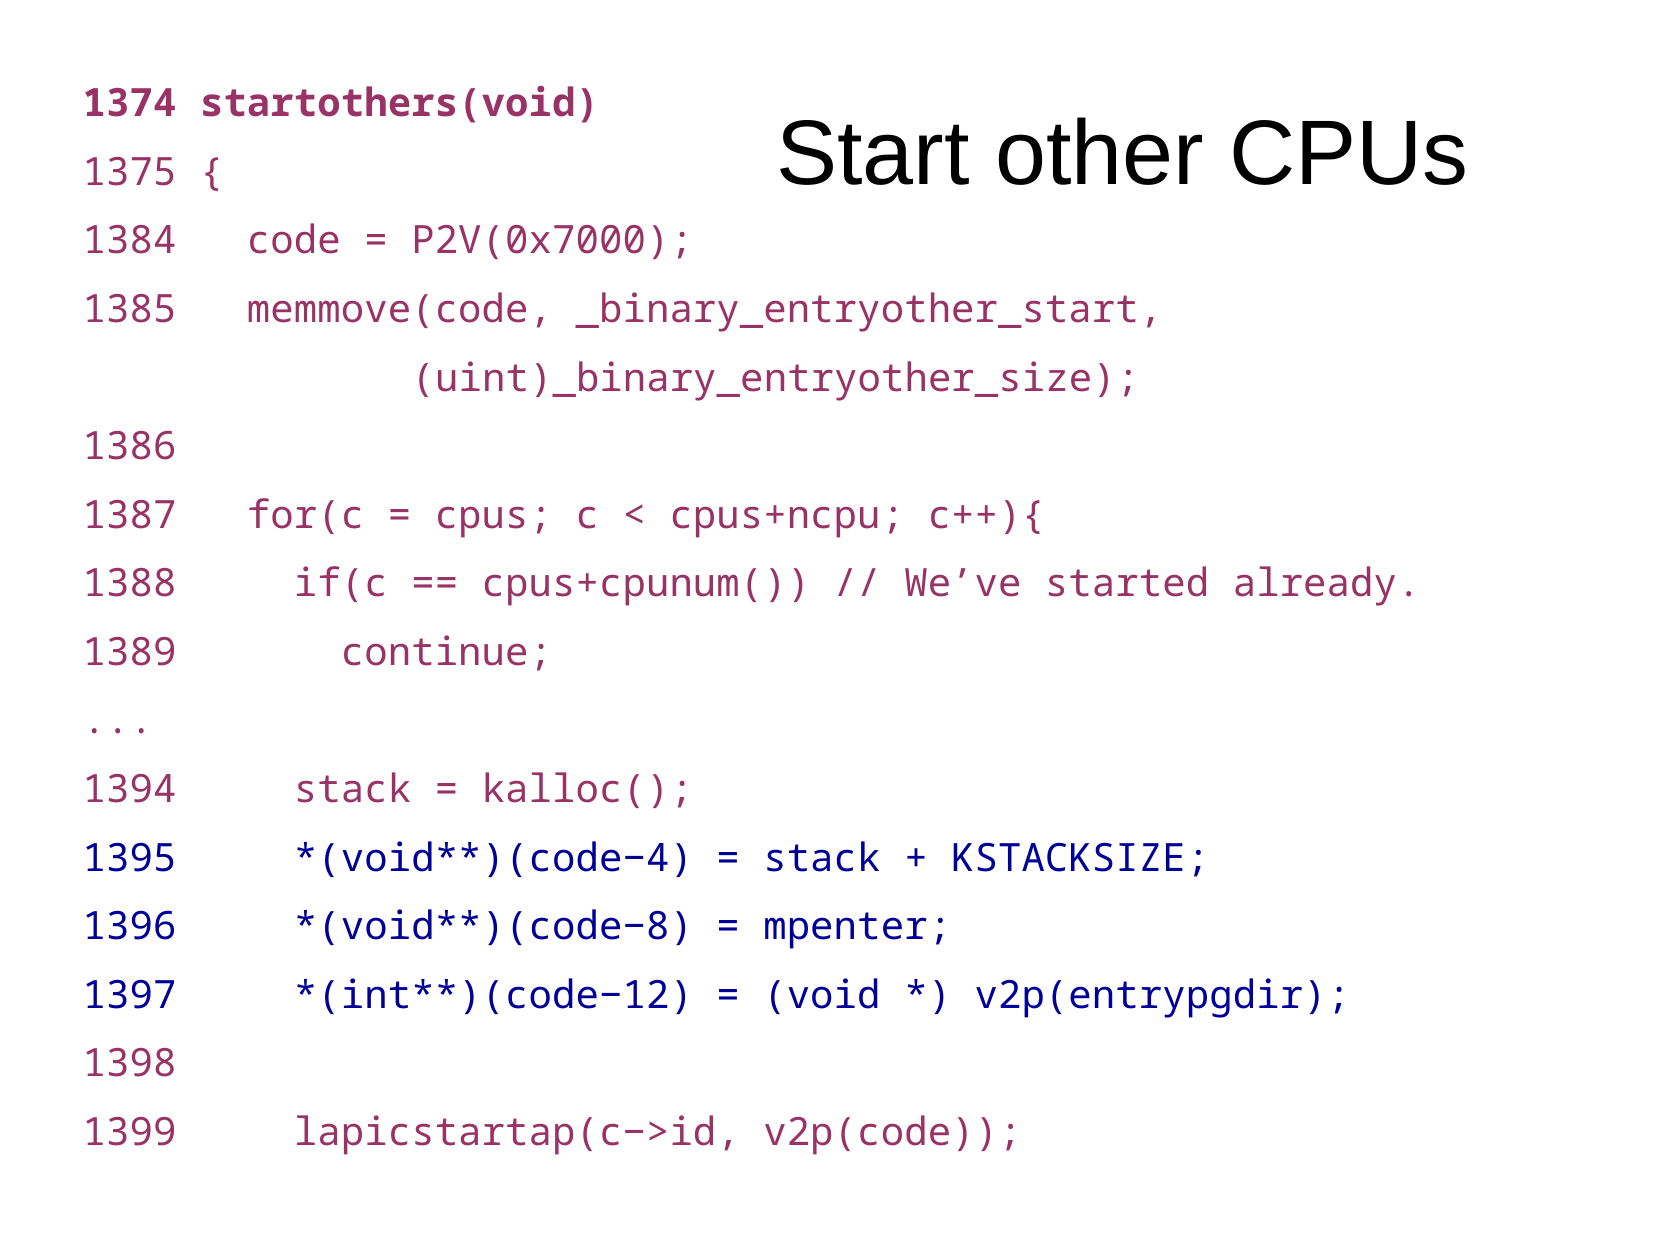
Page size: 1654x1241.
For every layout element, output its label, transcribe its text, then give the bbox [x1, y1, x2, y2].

title Start other CPUs [675, 49, 1571, 257]
list 1374 startothers(void) 1375 { 1384 code = P2V(0x7000); 1385 memmove(code, _binary_entryother_start, (uint)_binary_entryother_size); 1386 1387 for(c = cpus; c < cpus+ncpu; c++){ 1388 if(c == cpus+cpunum()) // We’ve started already. 1389 continue; ... 1394 stack = kalloc(); 1395 *(void**)(code−4) = stack + KSTACKSIZE; 1396 *(void**)(code−8) = mpenter; 1397 *(int**)(code−12) = (void *) v2p(entrypgdir); 1398 1399 lapicstartap(c−>id, v2p(code)); [82, 75, 1571, 1163]
